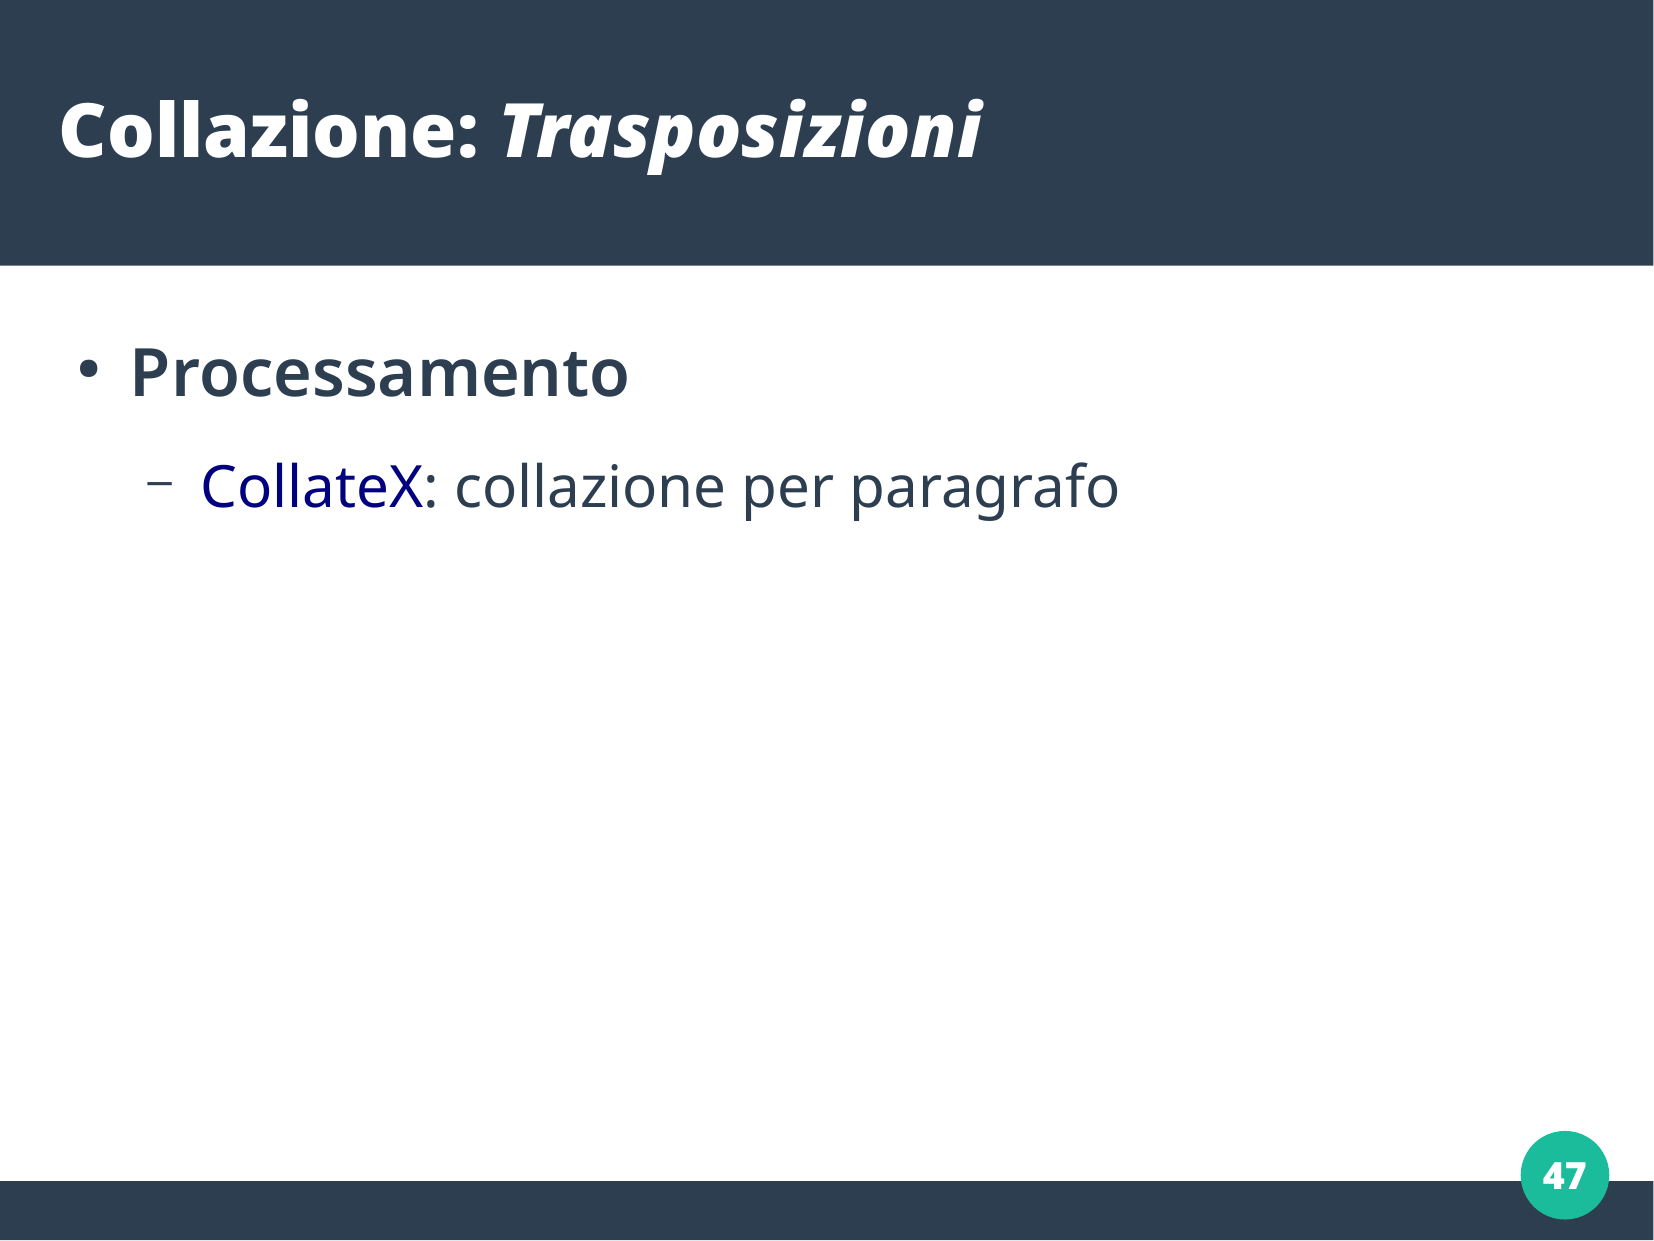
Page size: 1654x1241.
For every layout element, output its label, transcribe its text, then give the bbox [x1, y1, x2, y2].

title Collazione: Trasposizioni [59, 49, 1595, 207]
list Processamento CollateX: collazione per paragrafo [59, 324, 1595, 1152]
